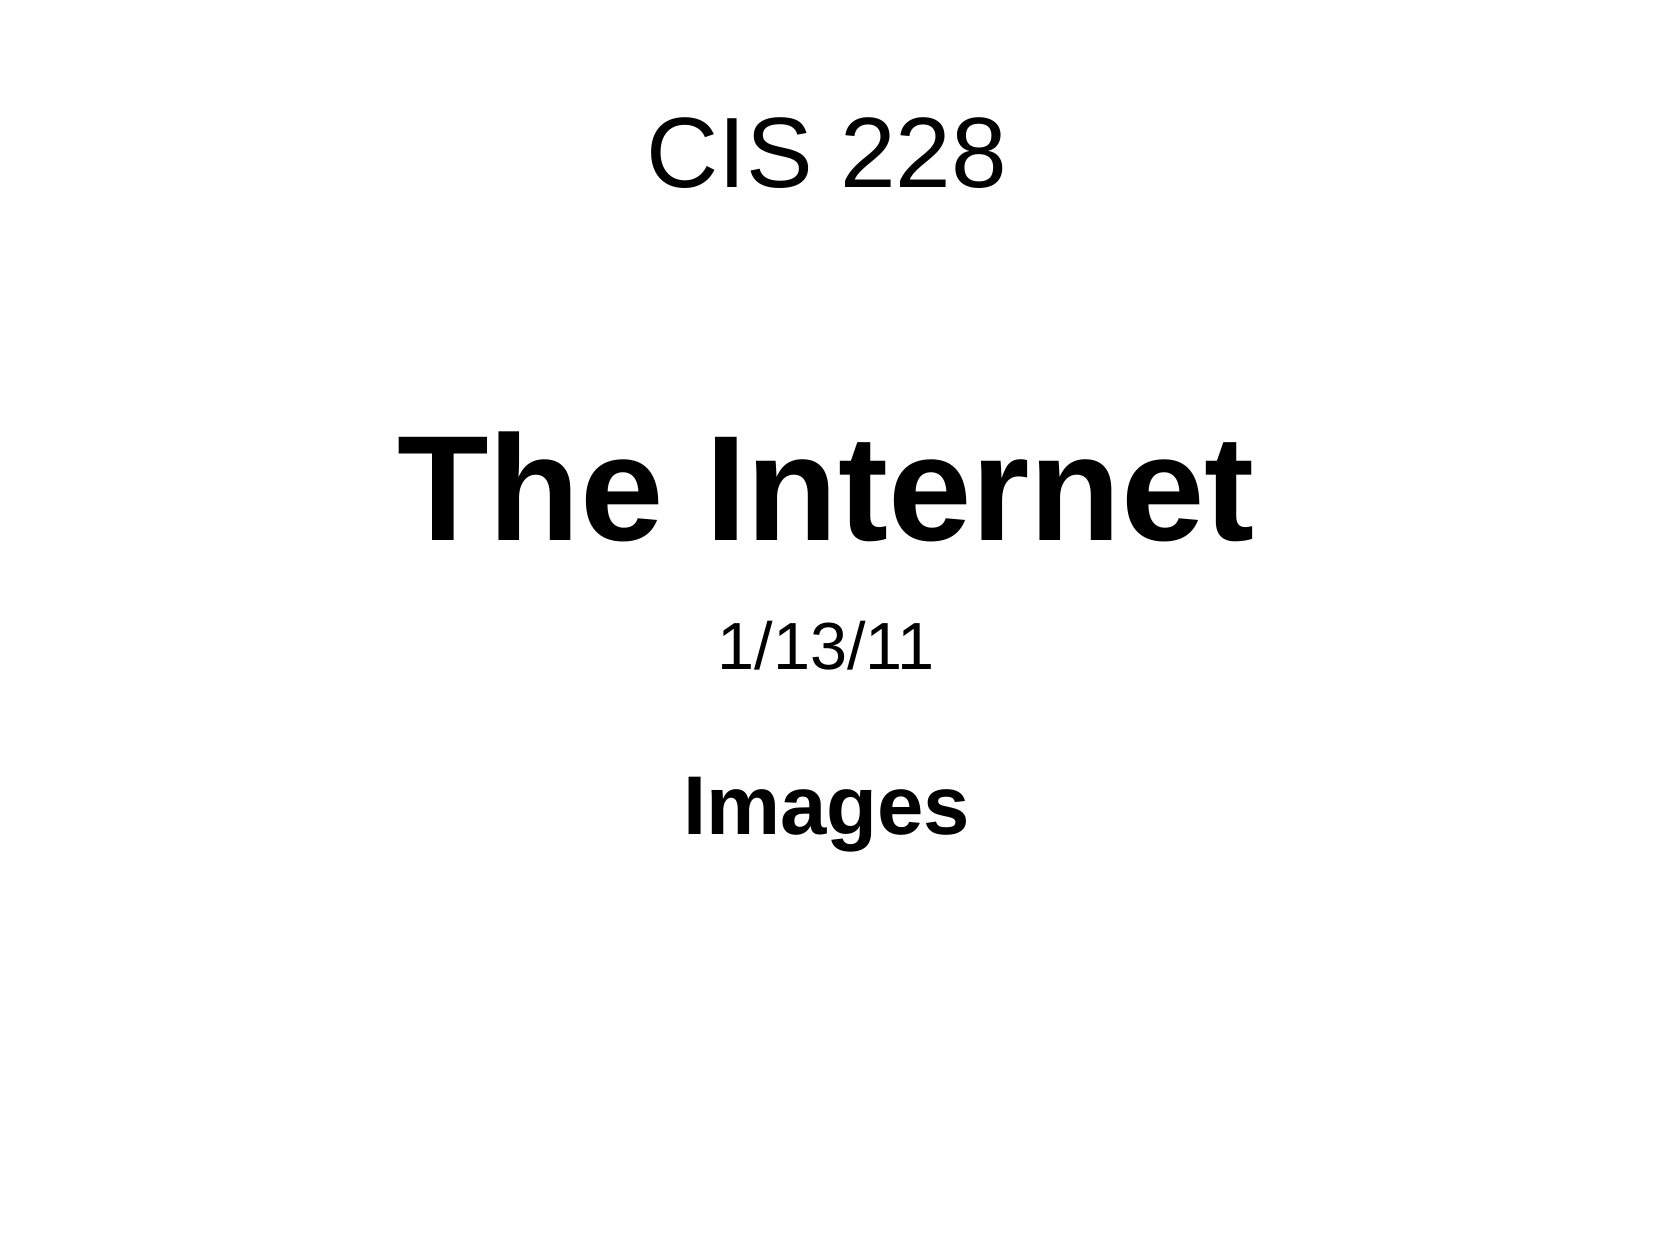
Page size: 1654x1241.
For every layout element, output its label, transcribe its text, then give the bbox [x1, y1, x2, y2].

title CIS 228 [82, 49, 1571, 219]
subtitle The Internet 1/13/11 Images [82, 219, 1571, 1038]
